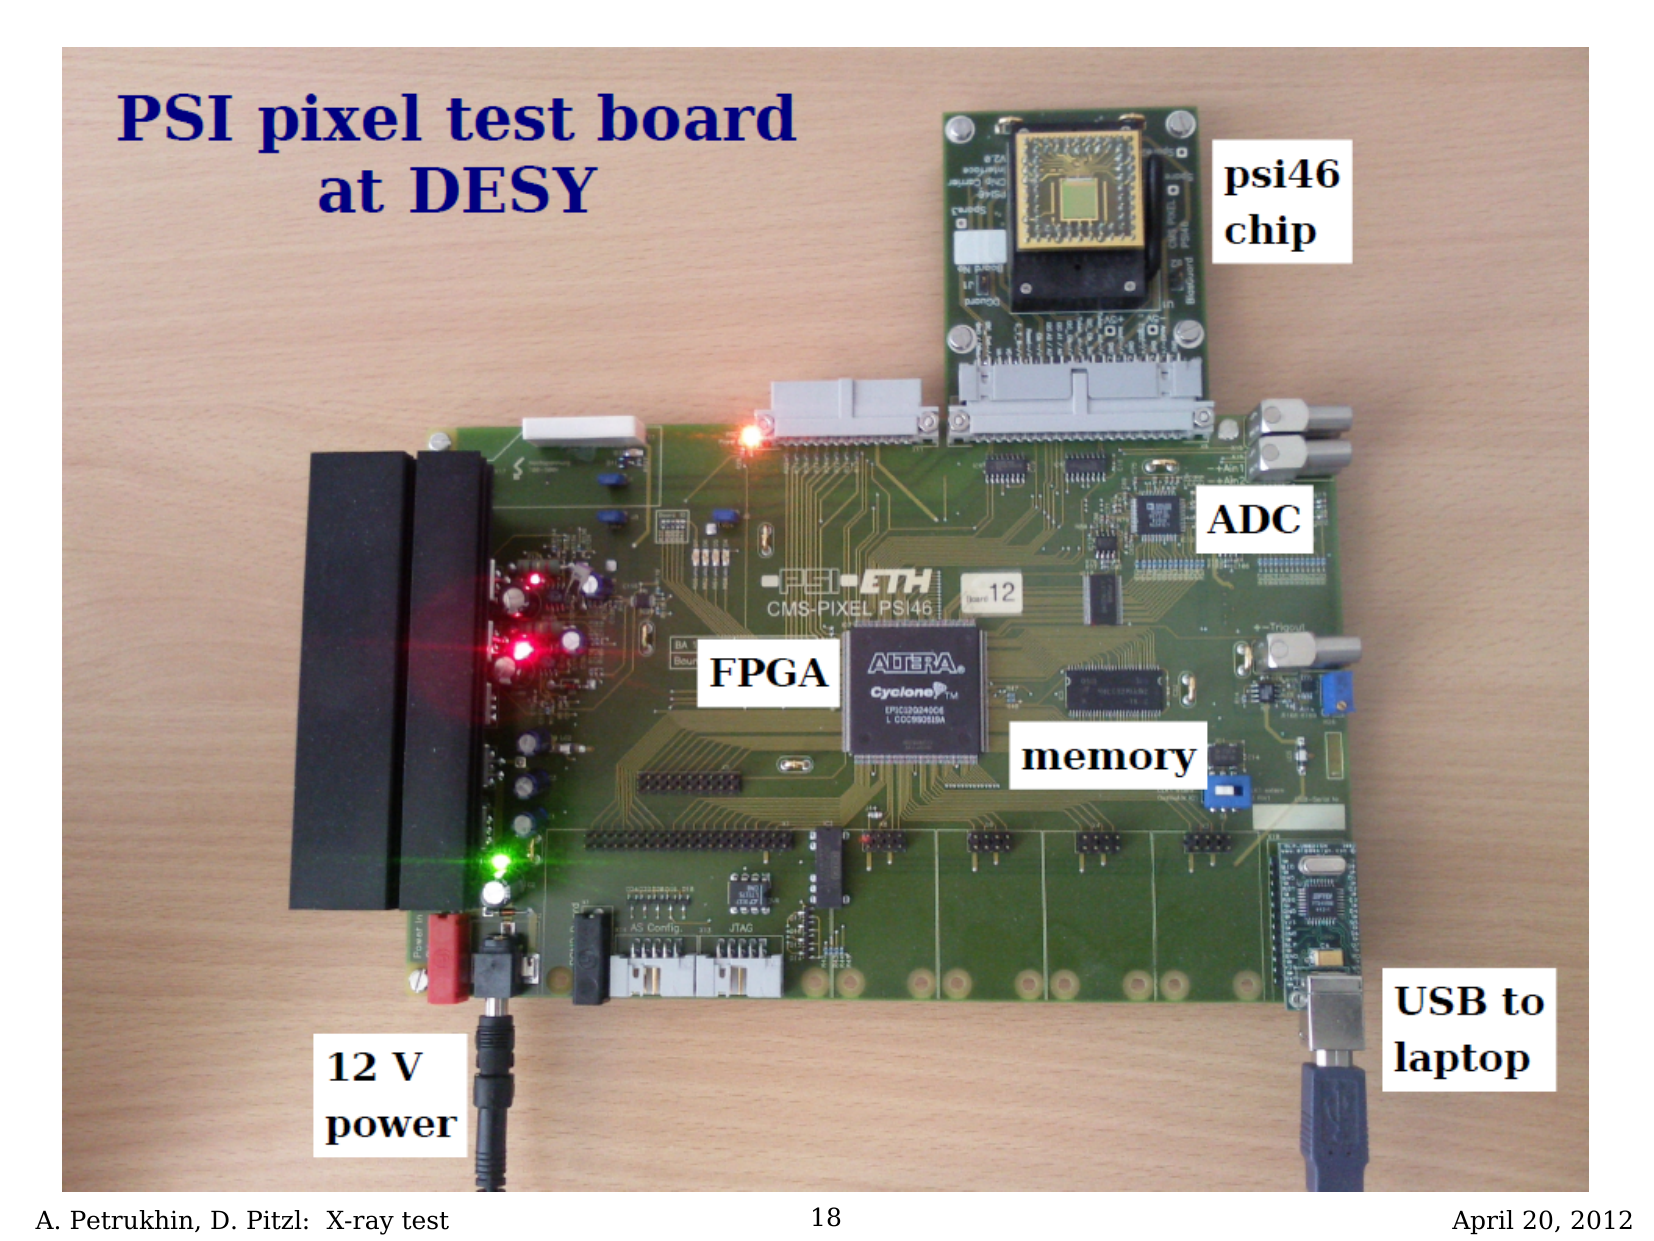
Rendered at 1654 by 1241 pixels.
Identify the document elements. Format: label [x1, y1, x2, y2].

picture [62, 47, 1589, 1192]
